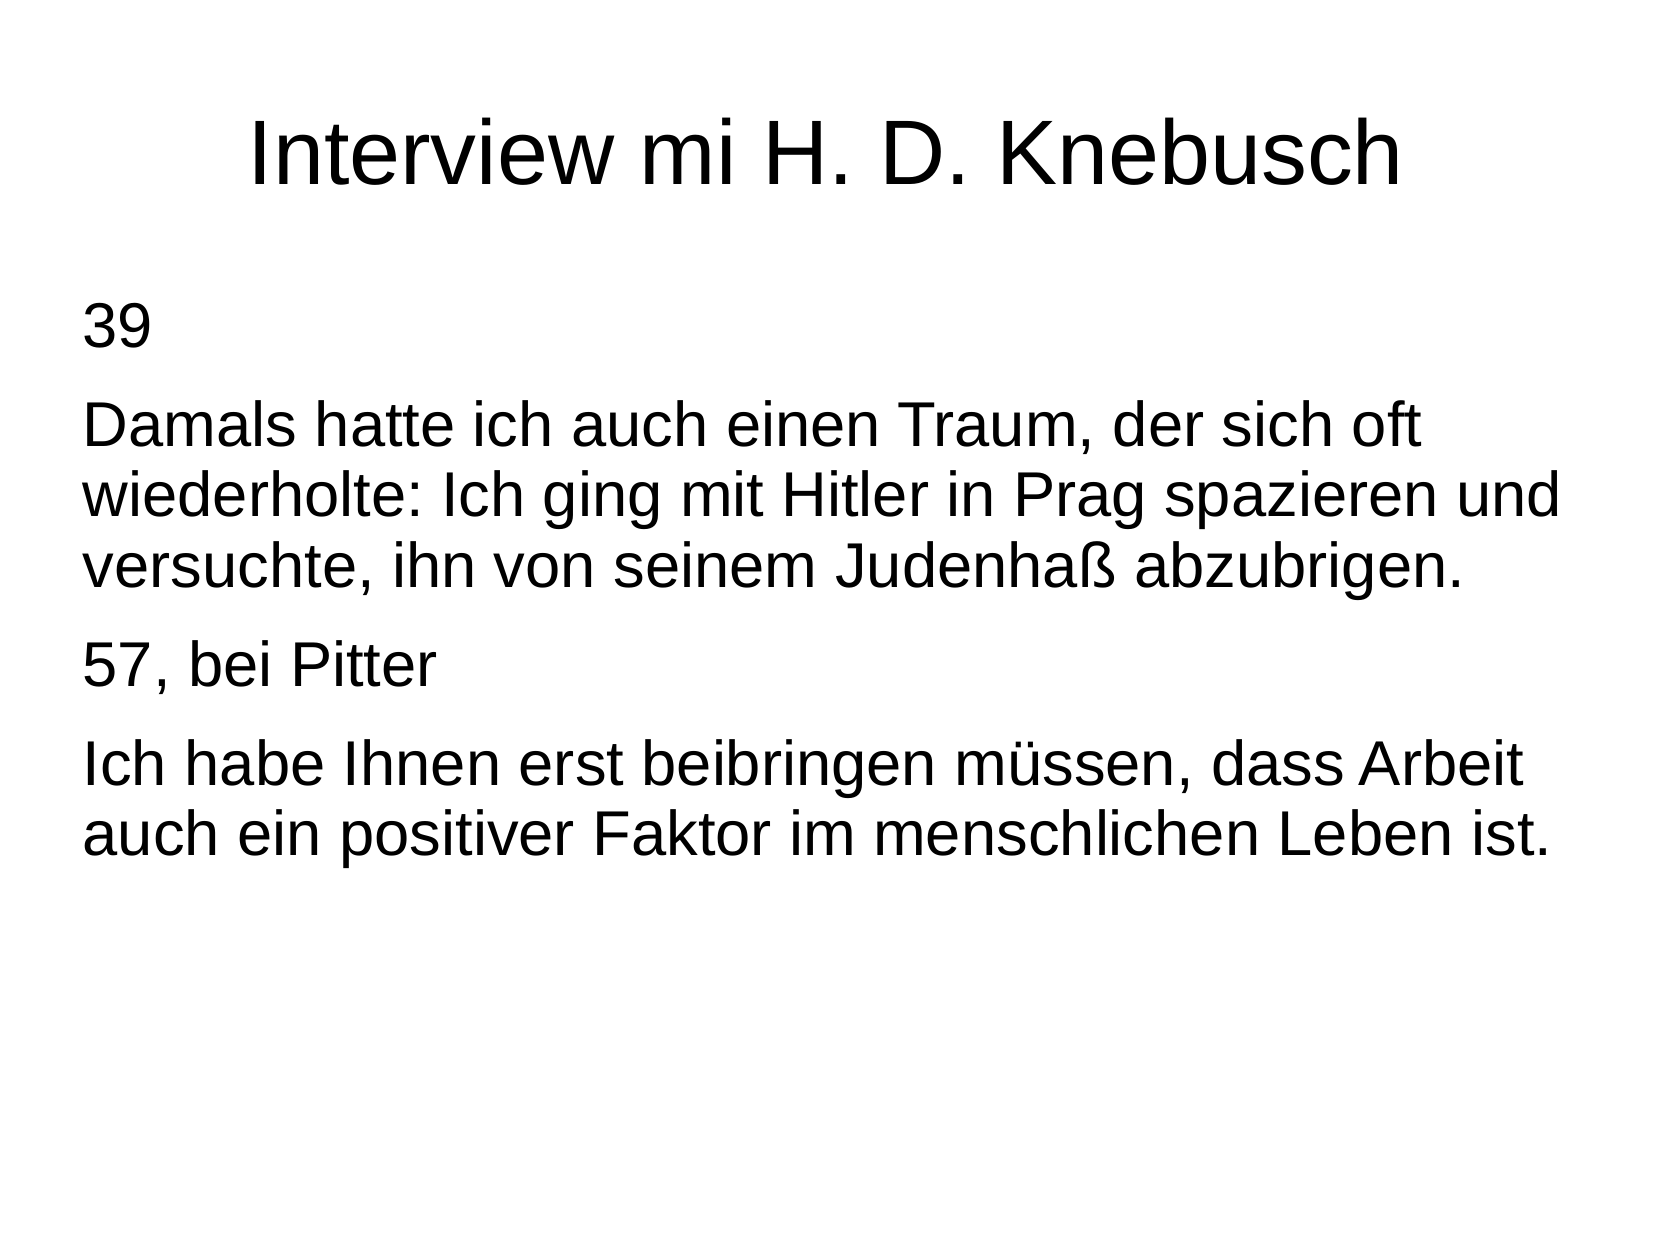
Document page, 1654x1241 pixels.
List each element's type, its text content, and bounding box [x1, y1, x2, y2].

list 39 Damals hatte ich auch einen Traum, der sich oft wiederholte: Ich ging mit Hitler in Prag spazieren und versuchte, ihn von seinem Judenhaß abzubrigen. 57, bei Pitter Ich habe Ihnen erst beibringen müssen, dass Arbeit auch ein positiver Faktor im menschlichen Leben ist. [82, 290, 1571, 1010]
title Interview mi H. D. Knebusch [82, 49, 1571, 257]
